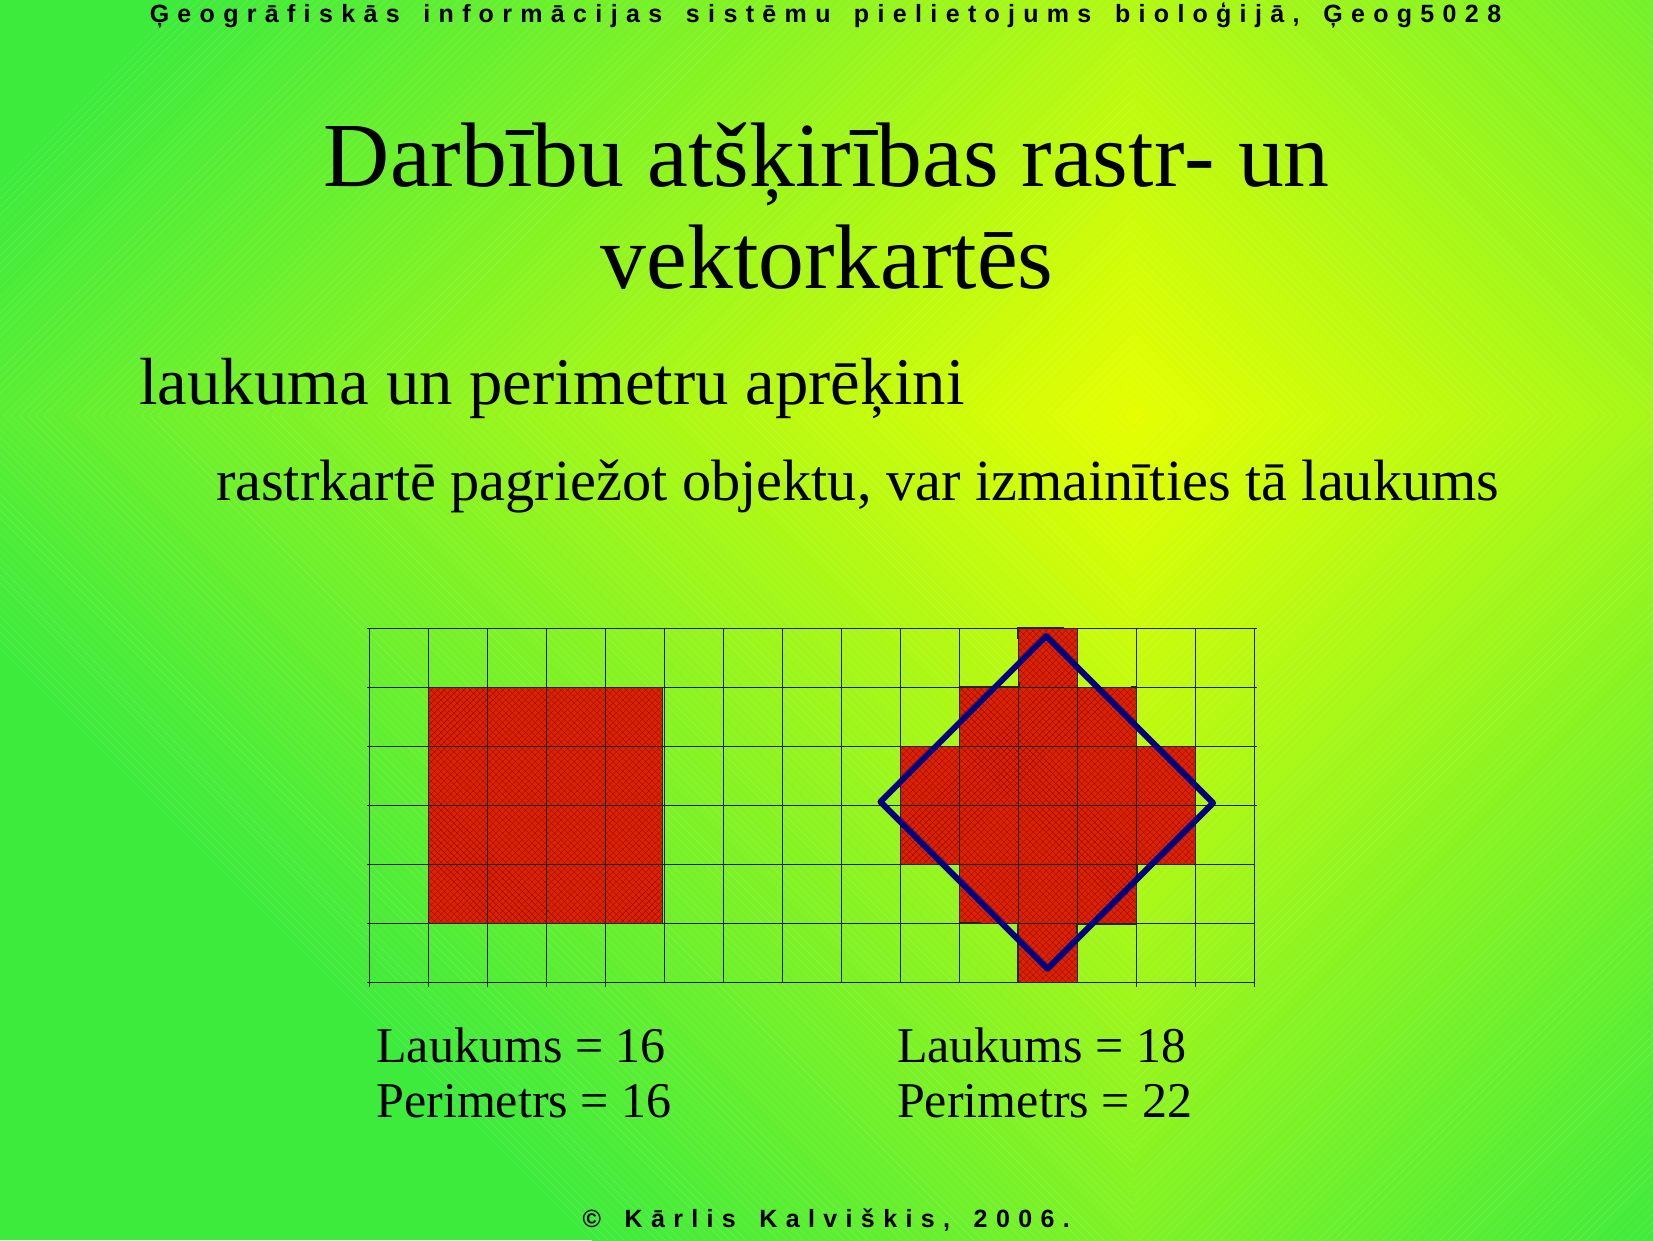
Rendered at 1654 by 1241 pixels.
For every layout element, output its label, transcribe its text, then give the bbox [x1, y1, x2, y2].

text_box Laukums = 18 Perimetrs = 22 [897, 1018, 1193, 1131]
text_box Laukums = 16 Perimetrs = 16 [376, 1017, 672, 1131]
text_box [960, 887, 996, 923]
text_box [606, 806, 662, 864]
text_box [960, 806, 1018, 864]
text_box [1078, 806, 1136, 864]
text_box [1019, 688, 1077, 746]
text_box [901, 747, 930, 776]
text_box [960, 865, 1018, 923]
text_box [1158, 827, 1195, 864]
text_box [429, 747, 487, 805]
text_box [606, 747, 662, 805]
text_box [488, 747, 546, 805]
text_box [901, 828, 937, 864]
text_box [901, 806, 959, 864]
text_box [1104, 688, 1136, 720]
text_box [1019, 629, 1077, 661]
text_box [1078, 688, 1136, 746]
text_box [1137, 747, 1195, 805]
text_box [960, 688, 1018, 746]
text_box [1078, 747, 1136, 805]
text_box [901, 747, 959, 805]
text_box [1137, 806, 1195, 864]
text_box [429, 865, 487, 923]
text_box [1099, 886, 1136, 923]
list laukuma un perimetru aprēķini rastrkartē pagriežot objektu, var izmainīties tā laukums [121, 344, 1534, 1209]
text_box [1019, 806, 1077, 864]
text_box [488, 688, 546, 746]
text_box [1163, 747, 1195, 779]
text_box [547, 865, 605, 923]
text_box [488, 806, 546, 864]
text_box [960, 688, 989, 717]
text_box [606, 688, 662, 746]
text_box [547, 806, 605, 864]
text_box [547, 688, 605, 746]
text_box [547, 747, 605, 805]
text_box [1019, 747, 1077, 805]
text_box [1019, 865, 1077, 923]
text_box [429, 806, 487, 864]
text_box [960, 747, 1018, 805]
text_box [606, 865, 662, 923]
text_box [1019, 945, 1078, 982]
text_box [429, 688, 487, 746]
text_box [1019, 642, 1077, 687]
text_box [1078, 865, 1136, 923]
text_box [488, 865, 546, 923]
title Darbību atšķirības rastr- un vektorkartēs [121, 102, 1534, 311]
text_box [1019, 924, 1077, 963]
